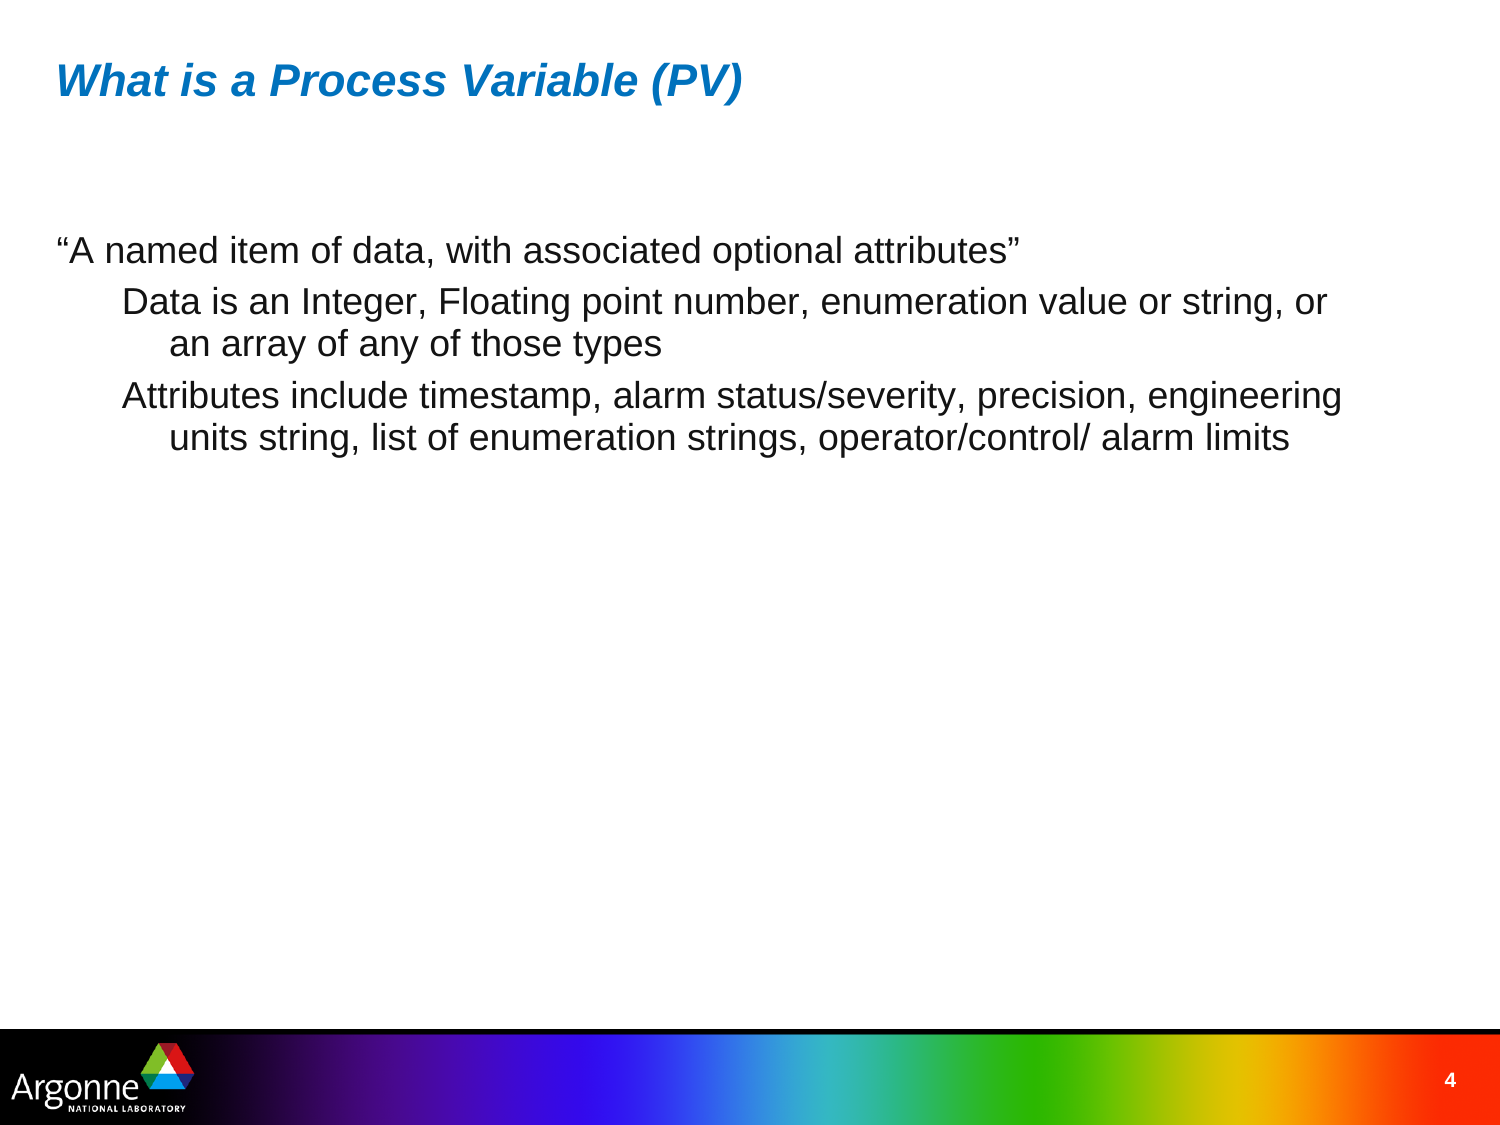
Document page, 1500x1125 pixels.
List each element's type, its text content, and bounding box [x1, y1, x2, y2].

title What is a Process Variable (PV) [55, 48, 1361, 118]
list “A named item of data, with associated optional attributes” Data is an Integer, Floating point number, enumeration value or string, or an array of any of those types Attributes include timestamp, alarm status/severity, precision, engineering units string, list of enumeration strings, operator/control/ alarm limits [56, 229, 1359, 725]
picture [0, 1029, 1500, 1125]
